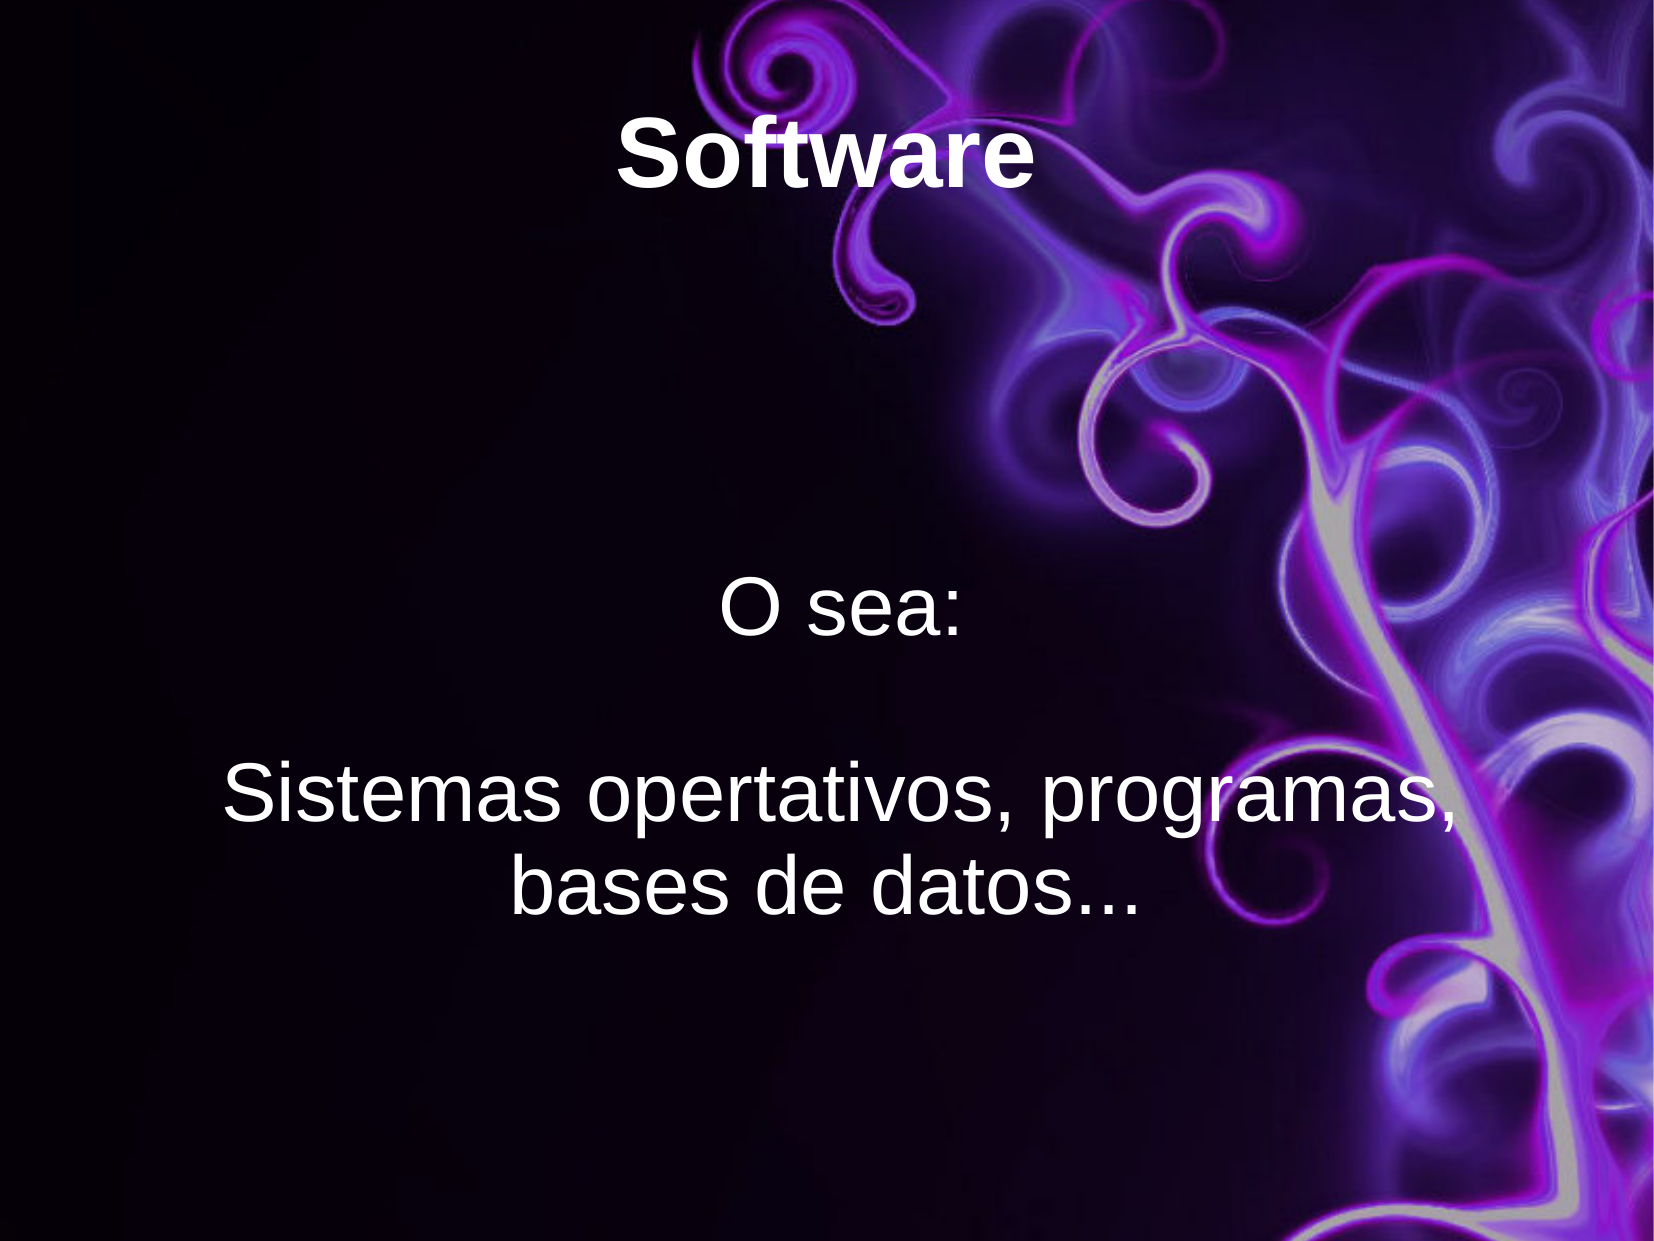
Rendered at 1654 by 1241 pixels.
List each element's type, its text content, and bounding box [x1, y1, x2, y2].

subtitle O sea: Sistemas opertativos, programas, bases de datos... [82, 290, 1571, 1109]
picture [426, 250, 1227, 290]
title Software [82, 56, 1571, 250]
